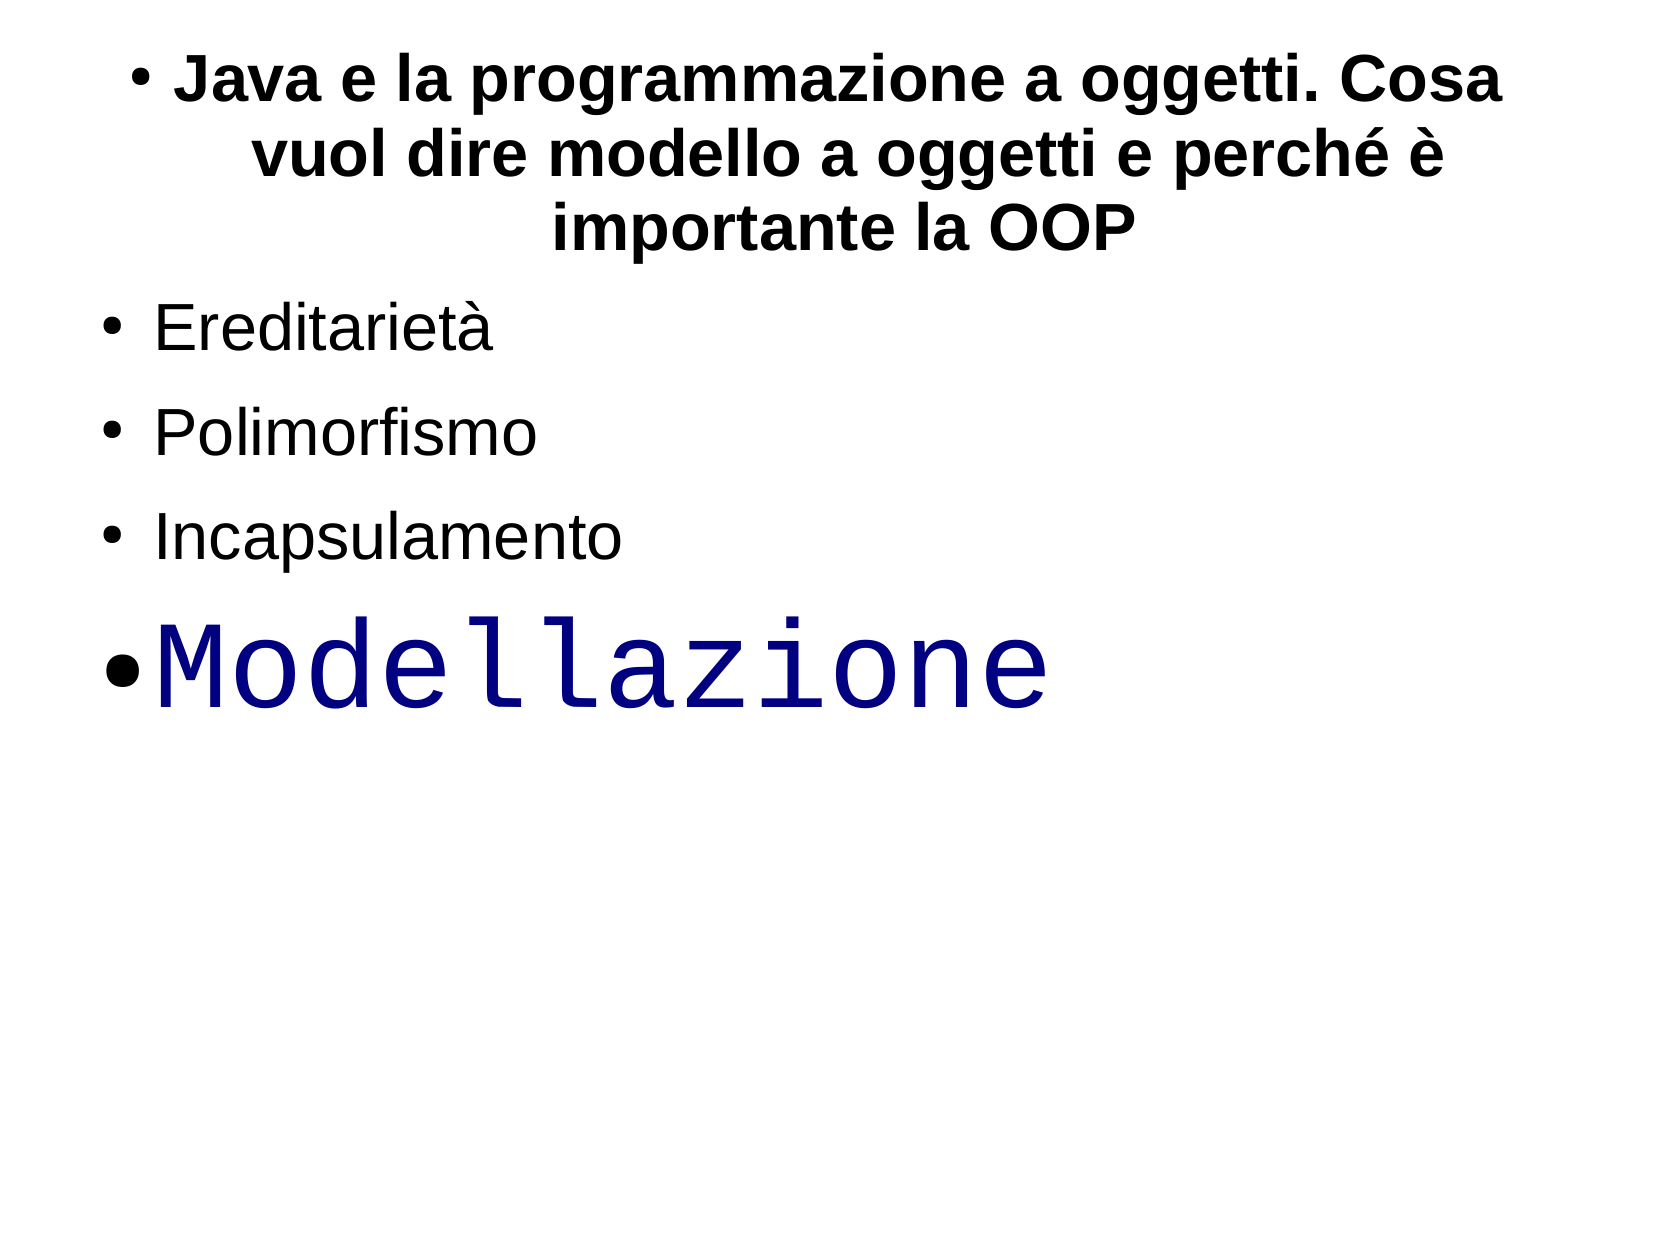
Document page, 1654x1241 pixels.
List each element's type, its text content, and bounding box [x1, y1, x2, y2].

list Ereditarietà Polimorfismo Incapsulamento Modellazione [82, 290, 1571, 1109]
title Java e la programmazione a oggetti. Cosa vuol dire modello a oggetti e perché è importante la OOP [82, 40, 1571, 266]
